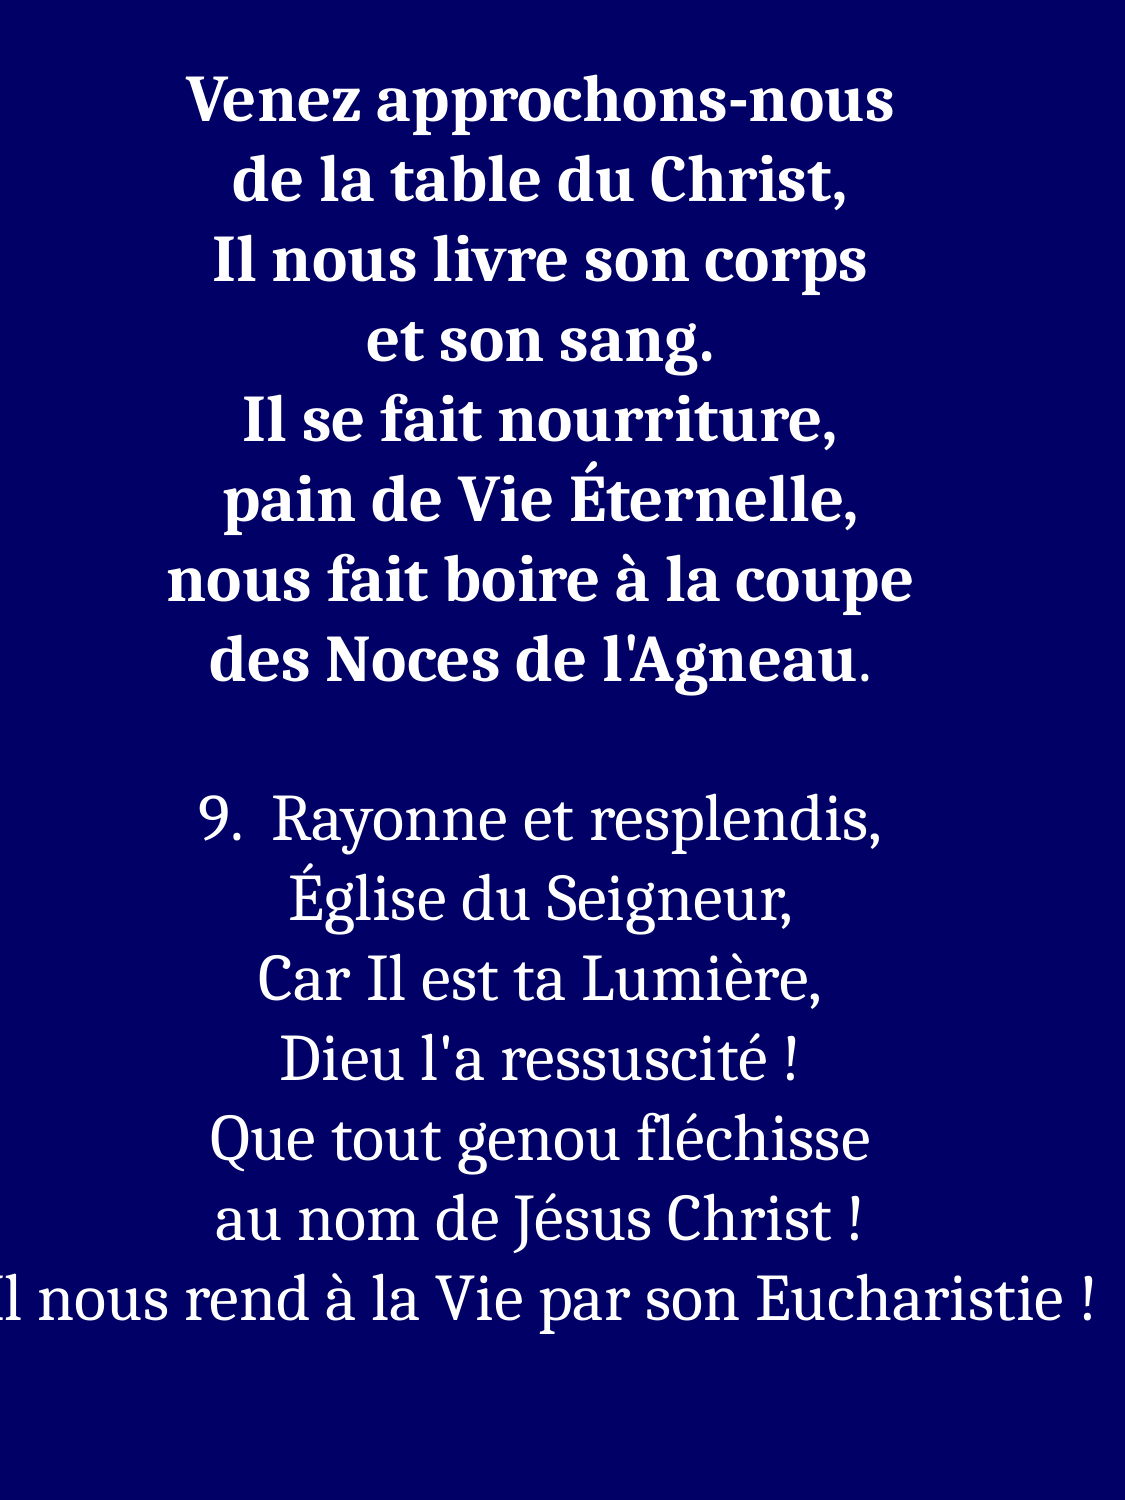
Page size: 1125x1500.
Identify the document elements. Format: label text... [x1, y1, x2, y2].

text_box Venez approchons-nous de la table du Christ, Il nous livre son corps et son sang. Il se fait nourriture, pain de Vie Éternelle, nous fait boire à la coupe des Noces de l'Agneau. 9. Rayonne et resplendis, Église du Seigneur, Car Il est ta Lumière, Dieu l'a ressuscité ! Que tout genou fléchisse au nom de Jésus Christ ! Il nous rend à la Vie par son Eucharistie ! [0, 47, 1125, 1500]
